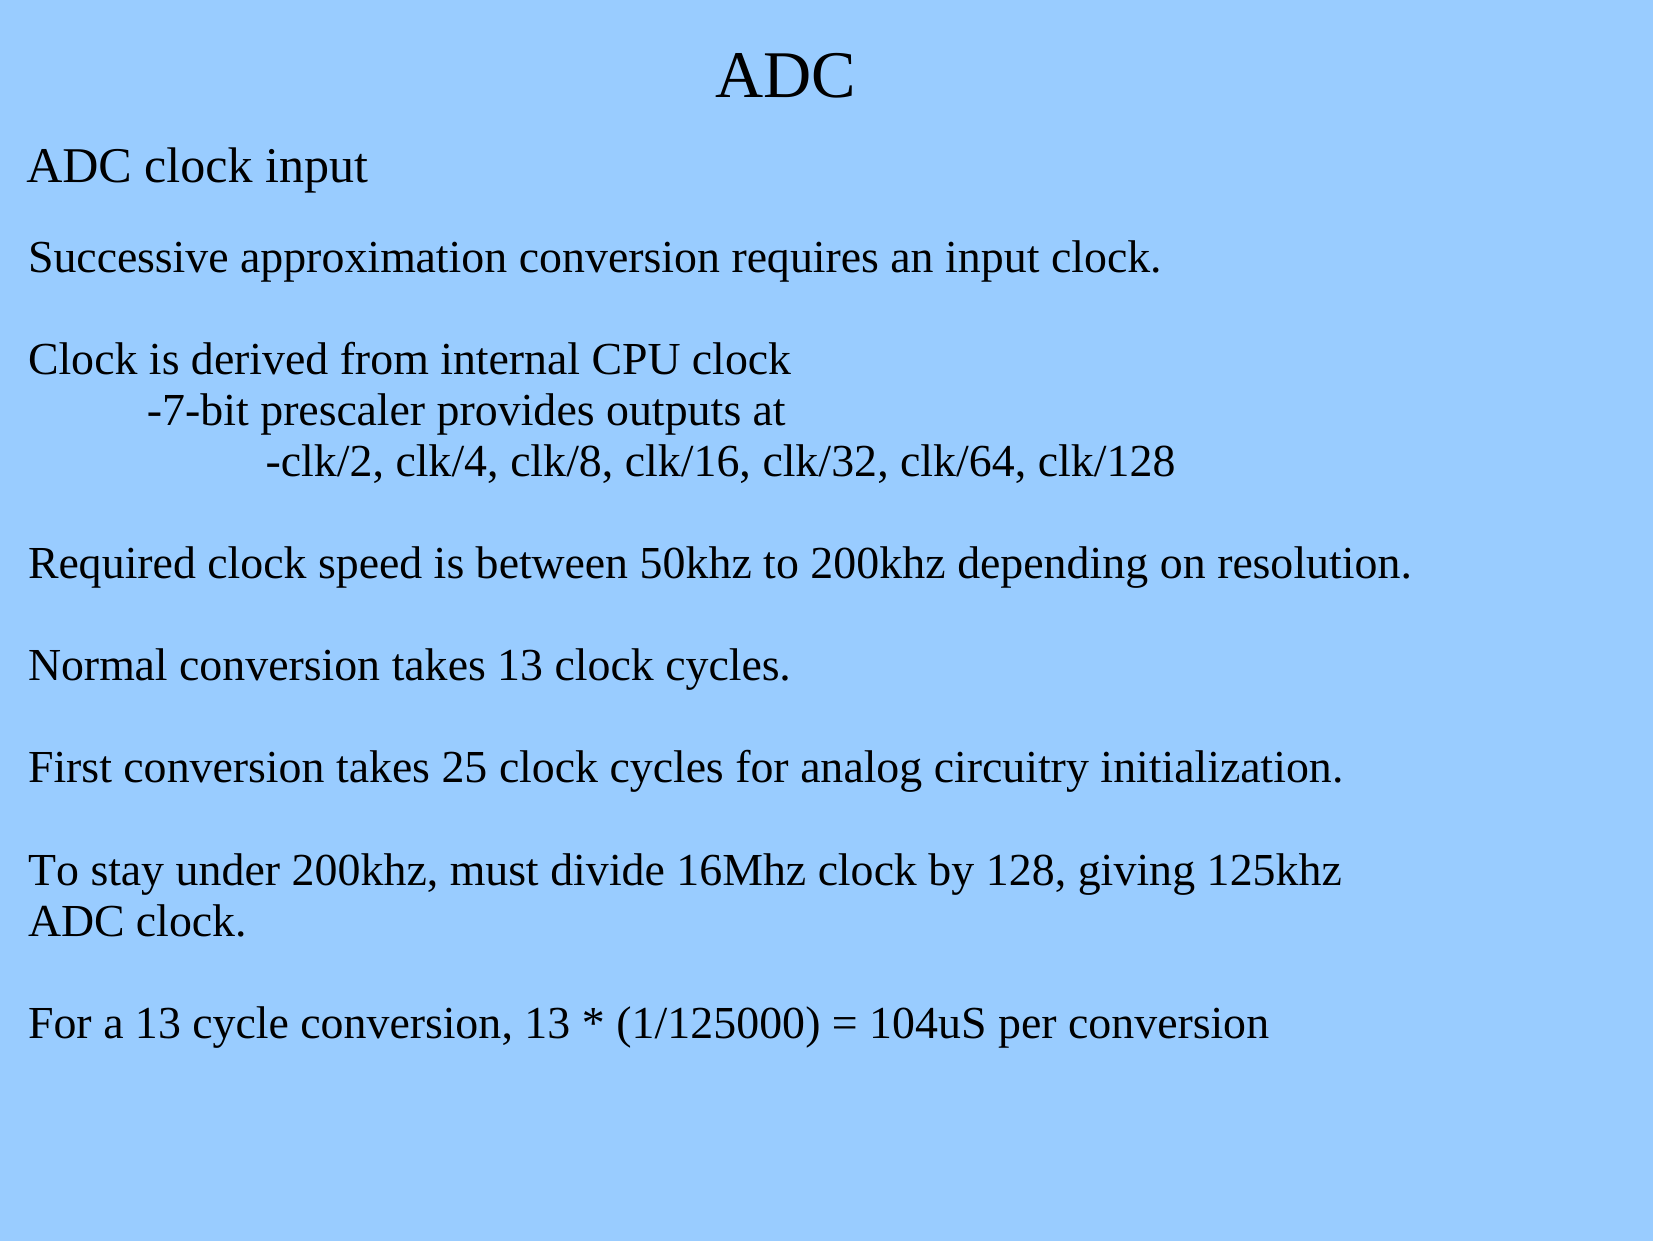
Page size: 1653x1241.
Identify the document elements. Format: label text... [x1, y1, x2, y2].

text_box ADC clock input [26, 134, 616, 216]
text_box ADC [686, 33, 886, 122]
text_box Successive approximation conversion requires an input clock. Clock is derived from internal CPU clock -7-bit prescaler provides outputs at -clk/2, clk/4, clk/8, clk/16, clk/32, clk/64, clk/128 Required clock speed is between 50khz to 200khz depending on resolution. Normal conversion takes 13 clock cycles. First conversion takes 25 clock cycles for analog circuitry initialization. To stay under 200khz, must divide 16Mhz clock by 128, giving 125khz ADC clock. For a 13 cycle conversion, 13 * (1/125000) = 104uS per conversion [28, 228, 1523, 1165]
